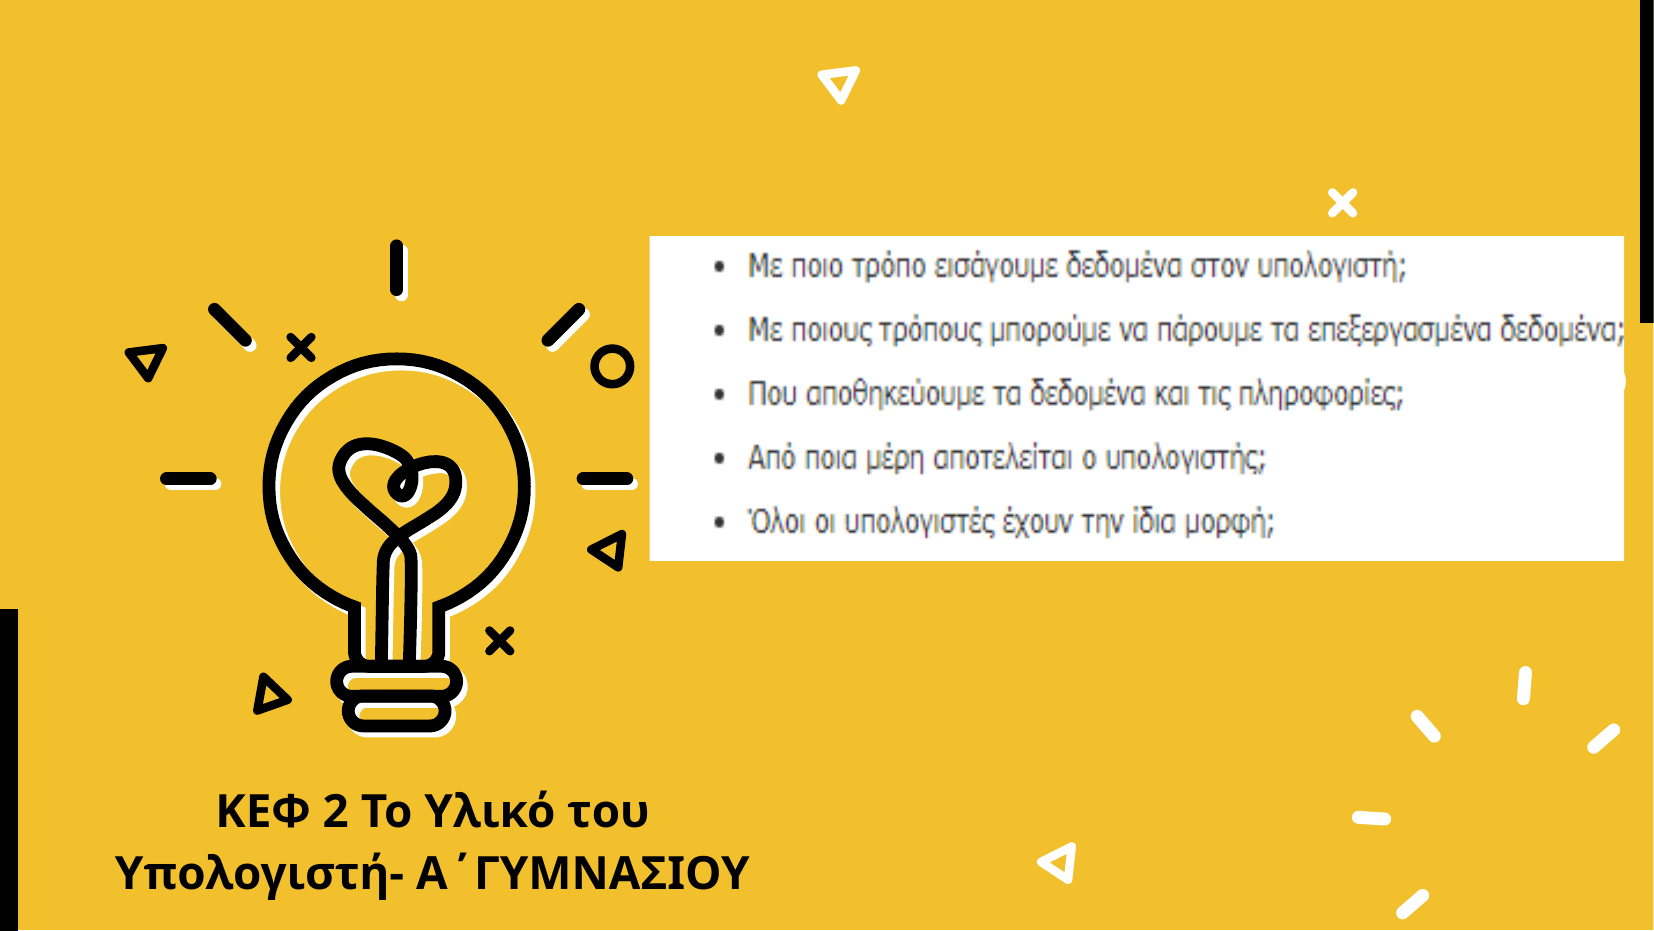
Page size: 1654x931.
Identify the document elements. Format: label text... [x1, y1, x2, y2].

picture [649, 236, 1625, 561]
text_box ΚΕΦ 2 Το Υλικό του Υπολογιστή- Α΄ΓΥΜΝΑΣΙΟΥ [102, 778, 763, 904]
